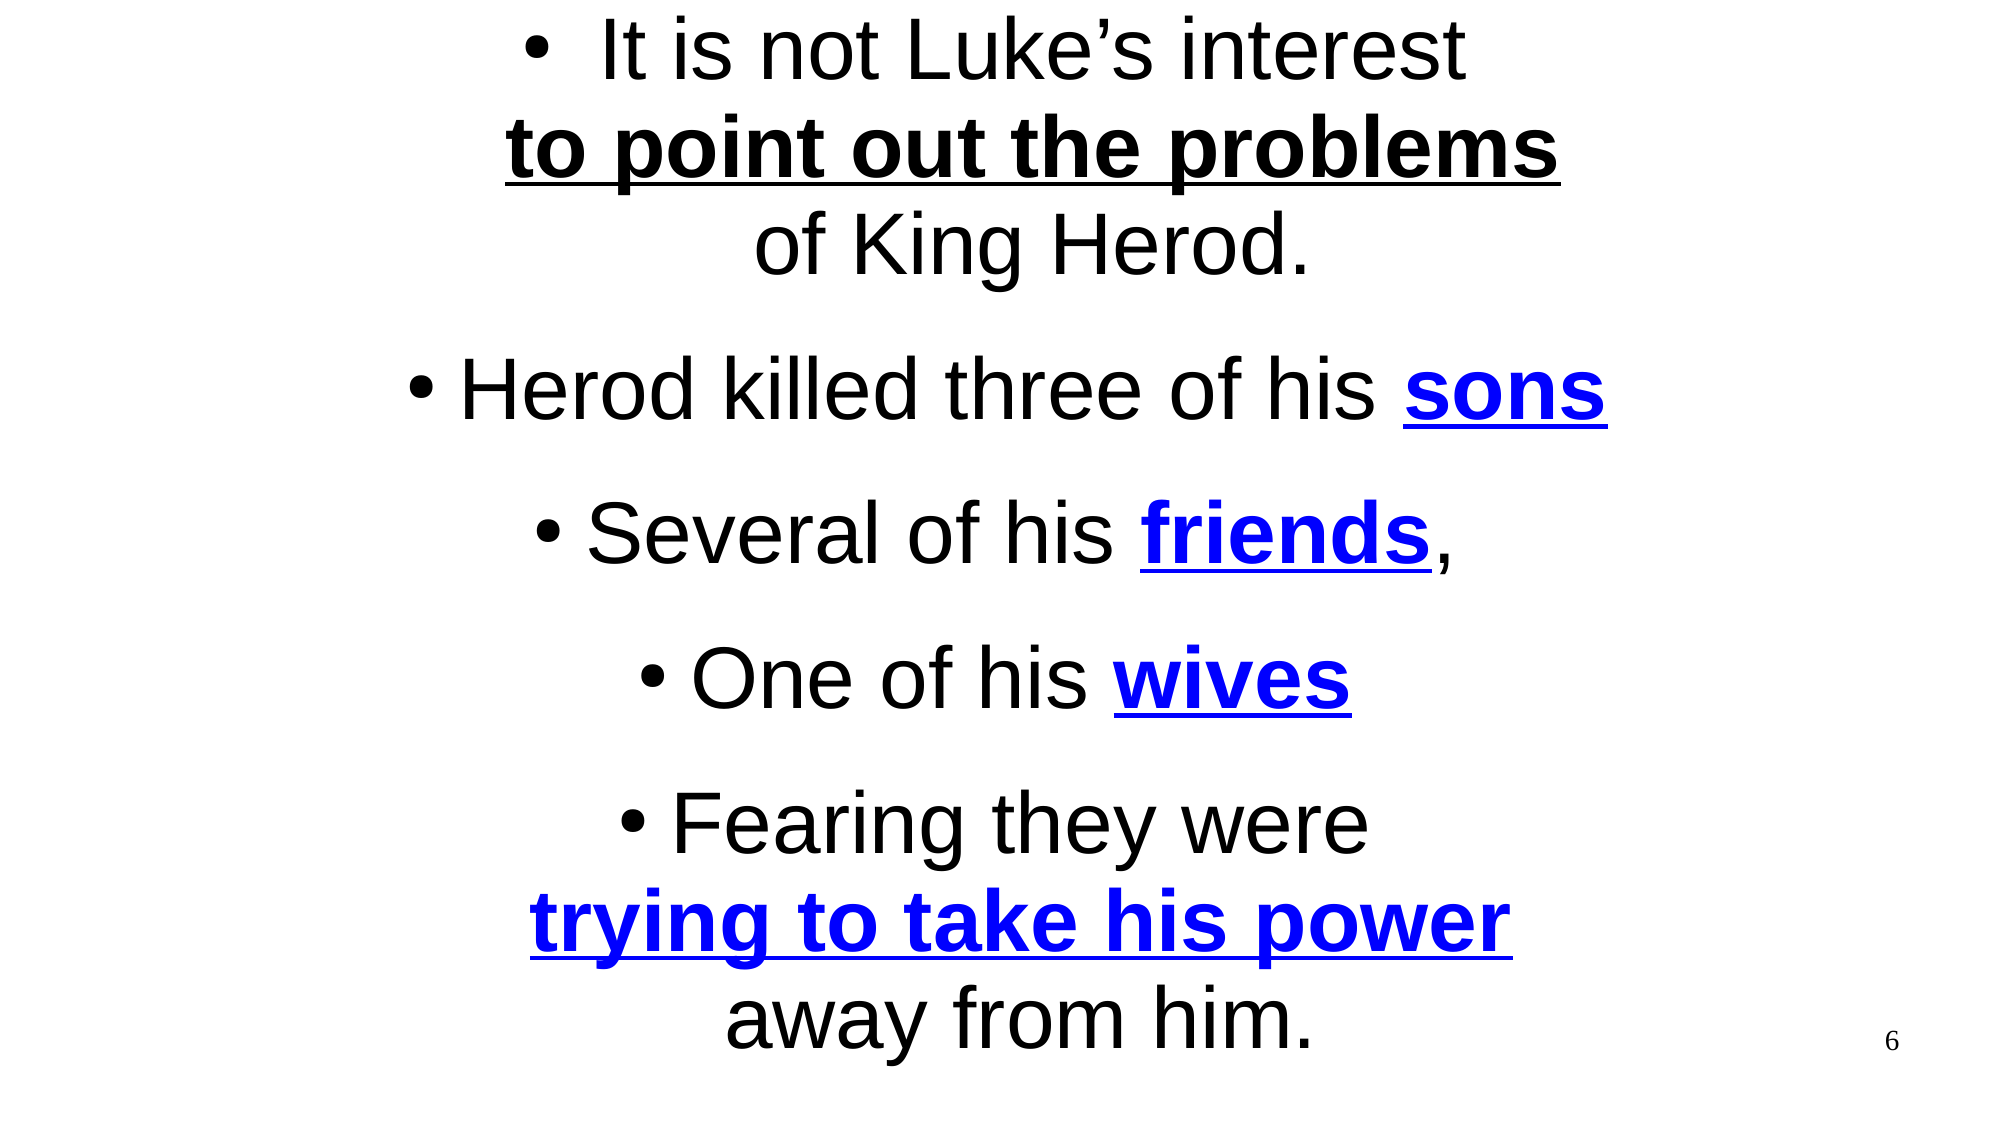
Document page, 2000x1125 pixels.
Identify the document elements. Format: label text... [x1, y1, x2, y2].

list It is not Luke’s interest to point out the problems of King Herod. Herod killed three of his sons Several of his friends, One of his wives Fearing they were trying to take his power away from him. [0, 0, 1996, 1123]
